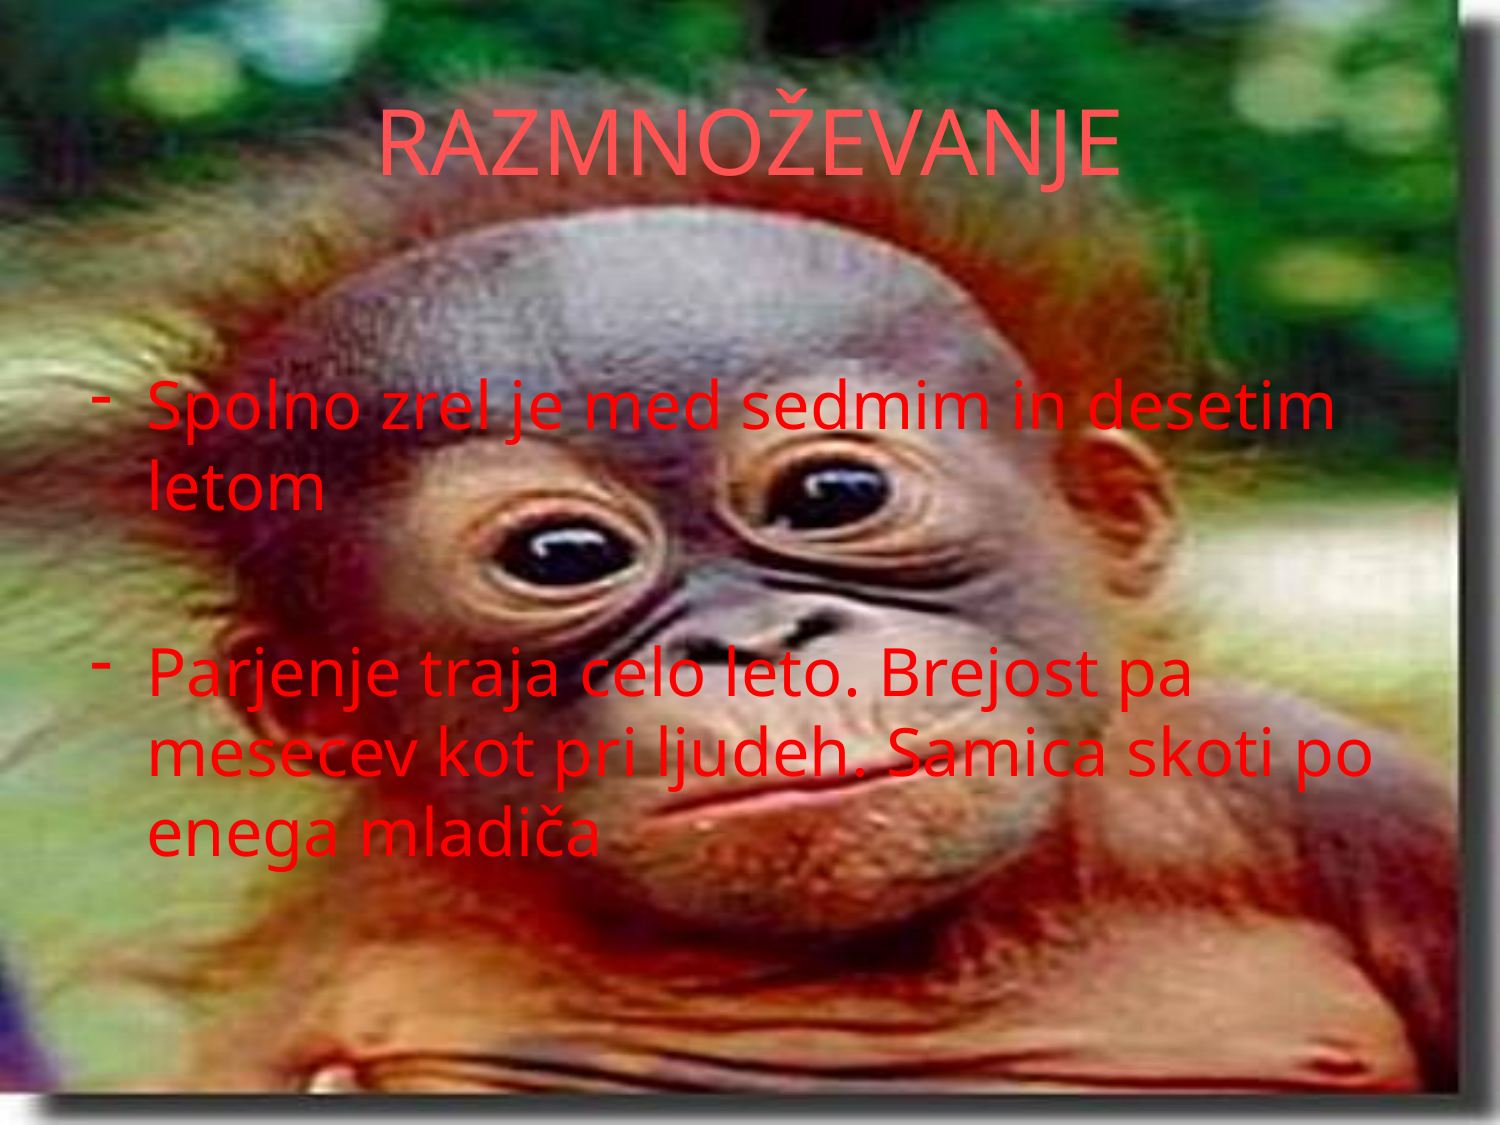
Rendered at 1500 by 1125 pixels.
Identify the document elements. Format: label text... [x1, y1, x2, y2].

list Spolno zrel je med sedmim in desetim letom Parjenje traja celo leto. Brejost pa mesecev kot pri ljudeh. Samica skoti po enega mladiča [75, 262, 1425, 1005]
picture [0, 0, 1500, 1125]
title RAZMNOŽEVANJE [75, 45, 1425, 233]
